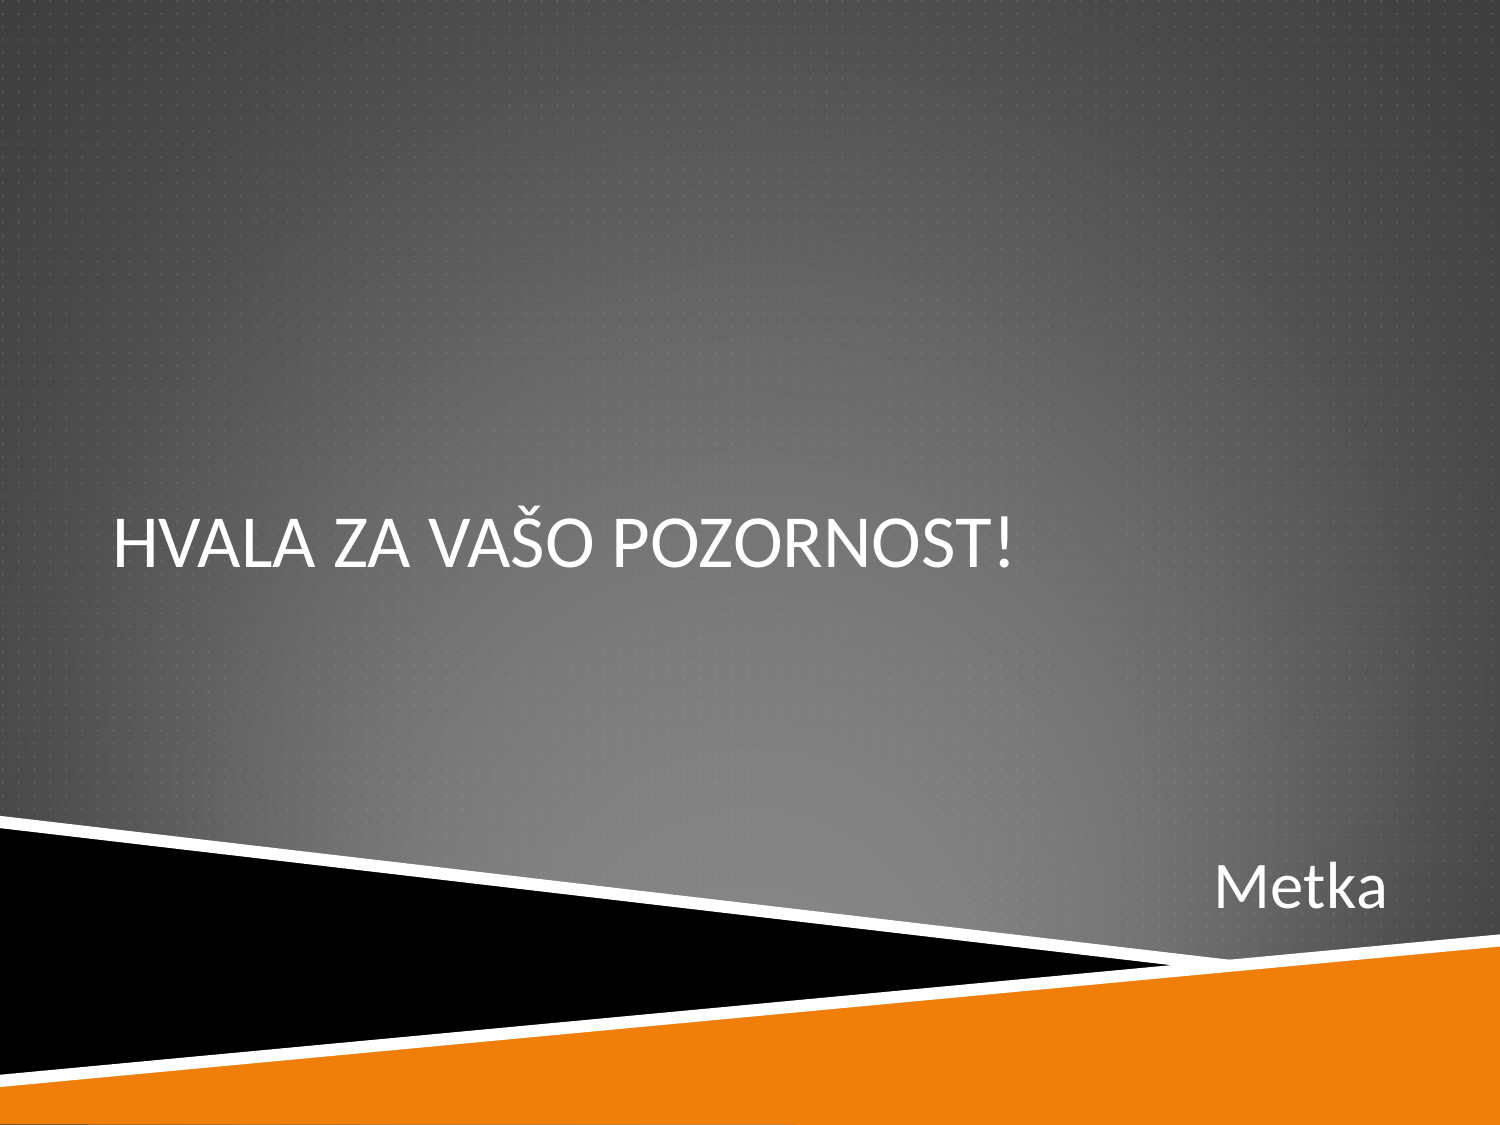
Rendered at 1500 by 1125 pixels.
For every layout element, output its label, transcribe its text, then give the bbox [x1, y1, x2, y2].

picture [0, 0, 1500, 959]
title HVALA ZA VAŠO POZORNOST! [112, 444, 1388, 632]
text_box Metka [1198, 834, 1447, 930]
